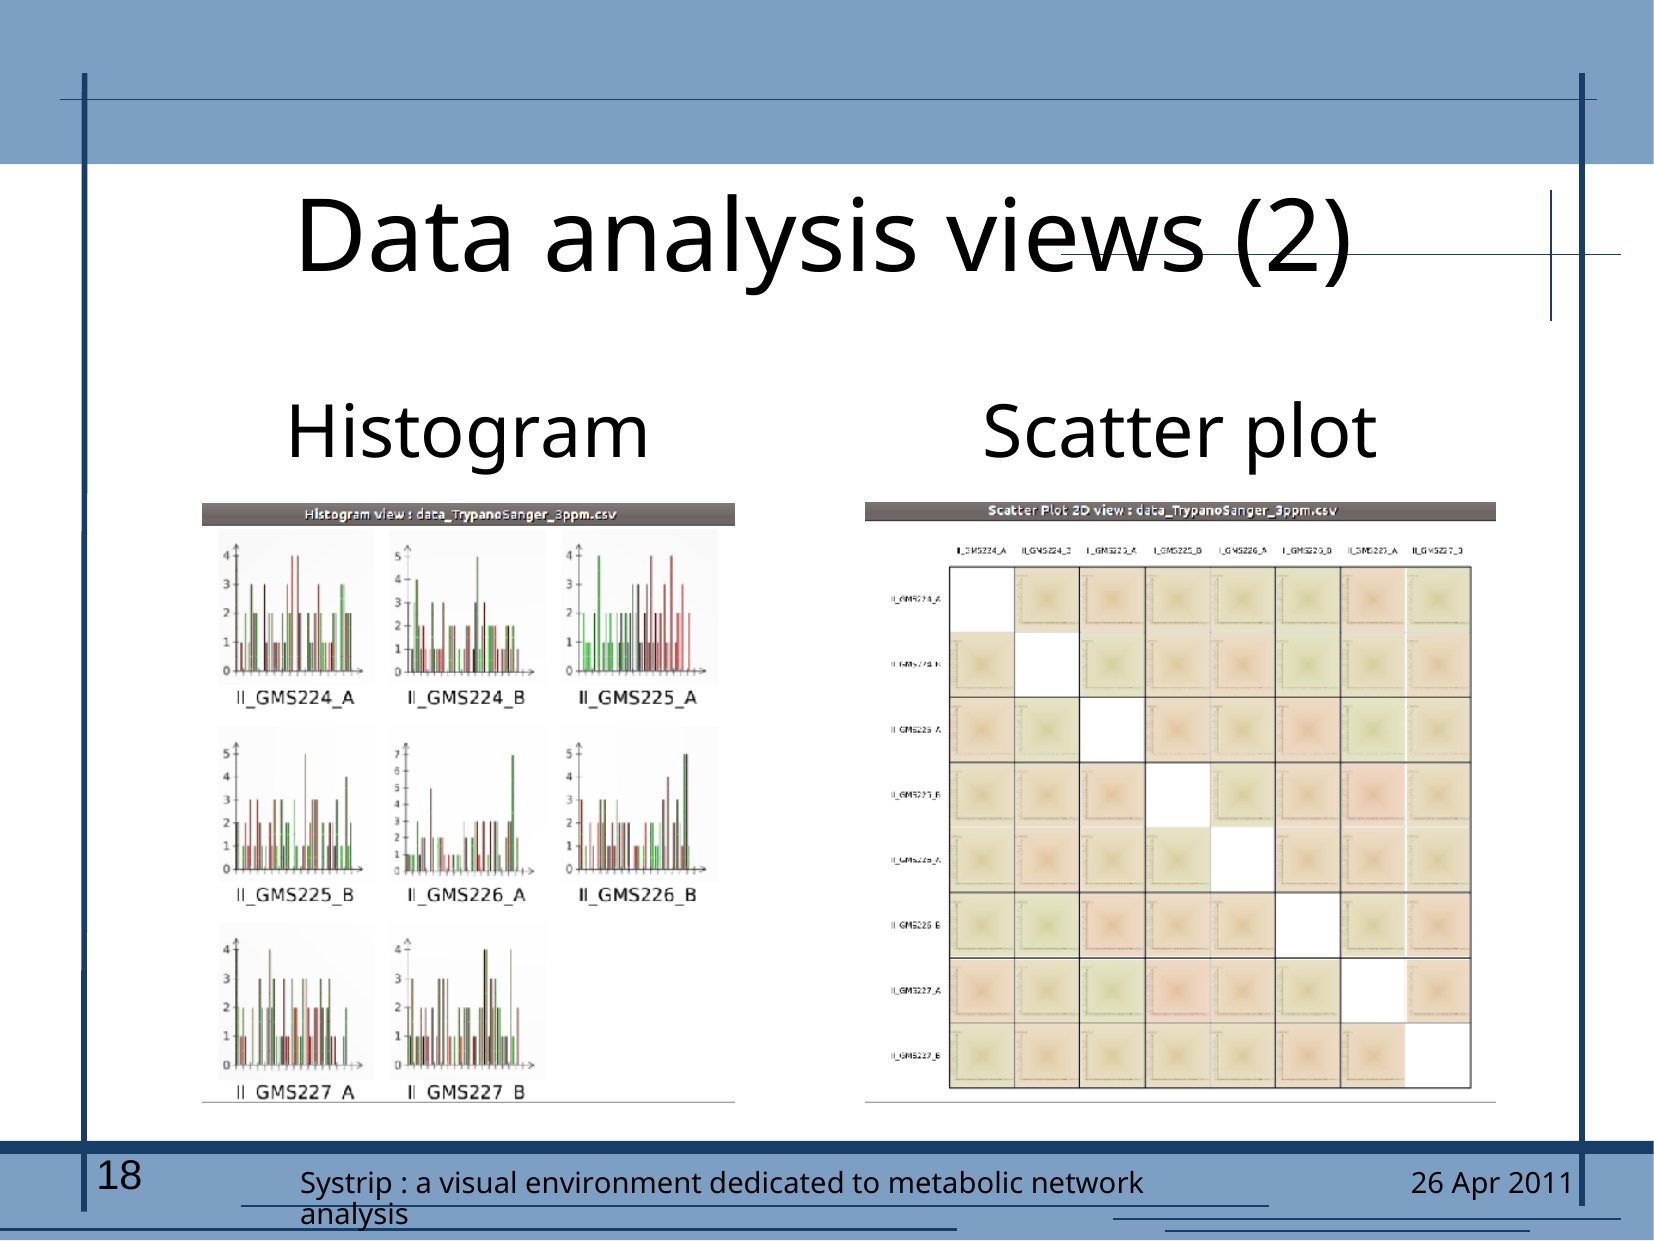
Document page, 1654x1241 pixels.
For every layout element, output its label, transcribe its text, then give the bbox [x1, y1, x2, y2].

list Scatter plot [836, 372, 1526, 1103]
title Data analysis views (2) [117, 124, 1530, 332]
picture [865, 502, 1496, 1103]
list Histogram [124, 372, 814, 1103]
picture [202, 502, 735, 1103]
